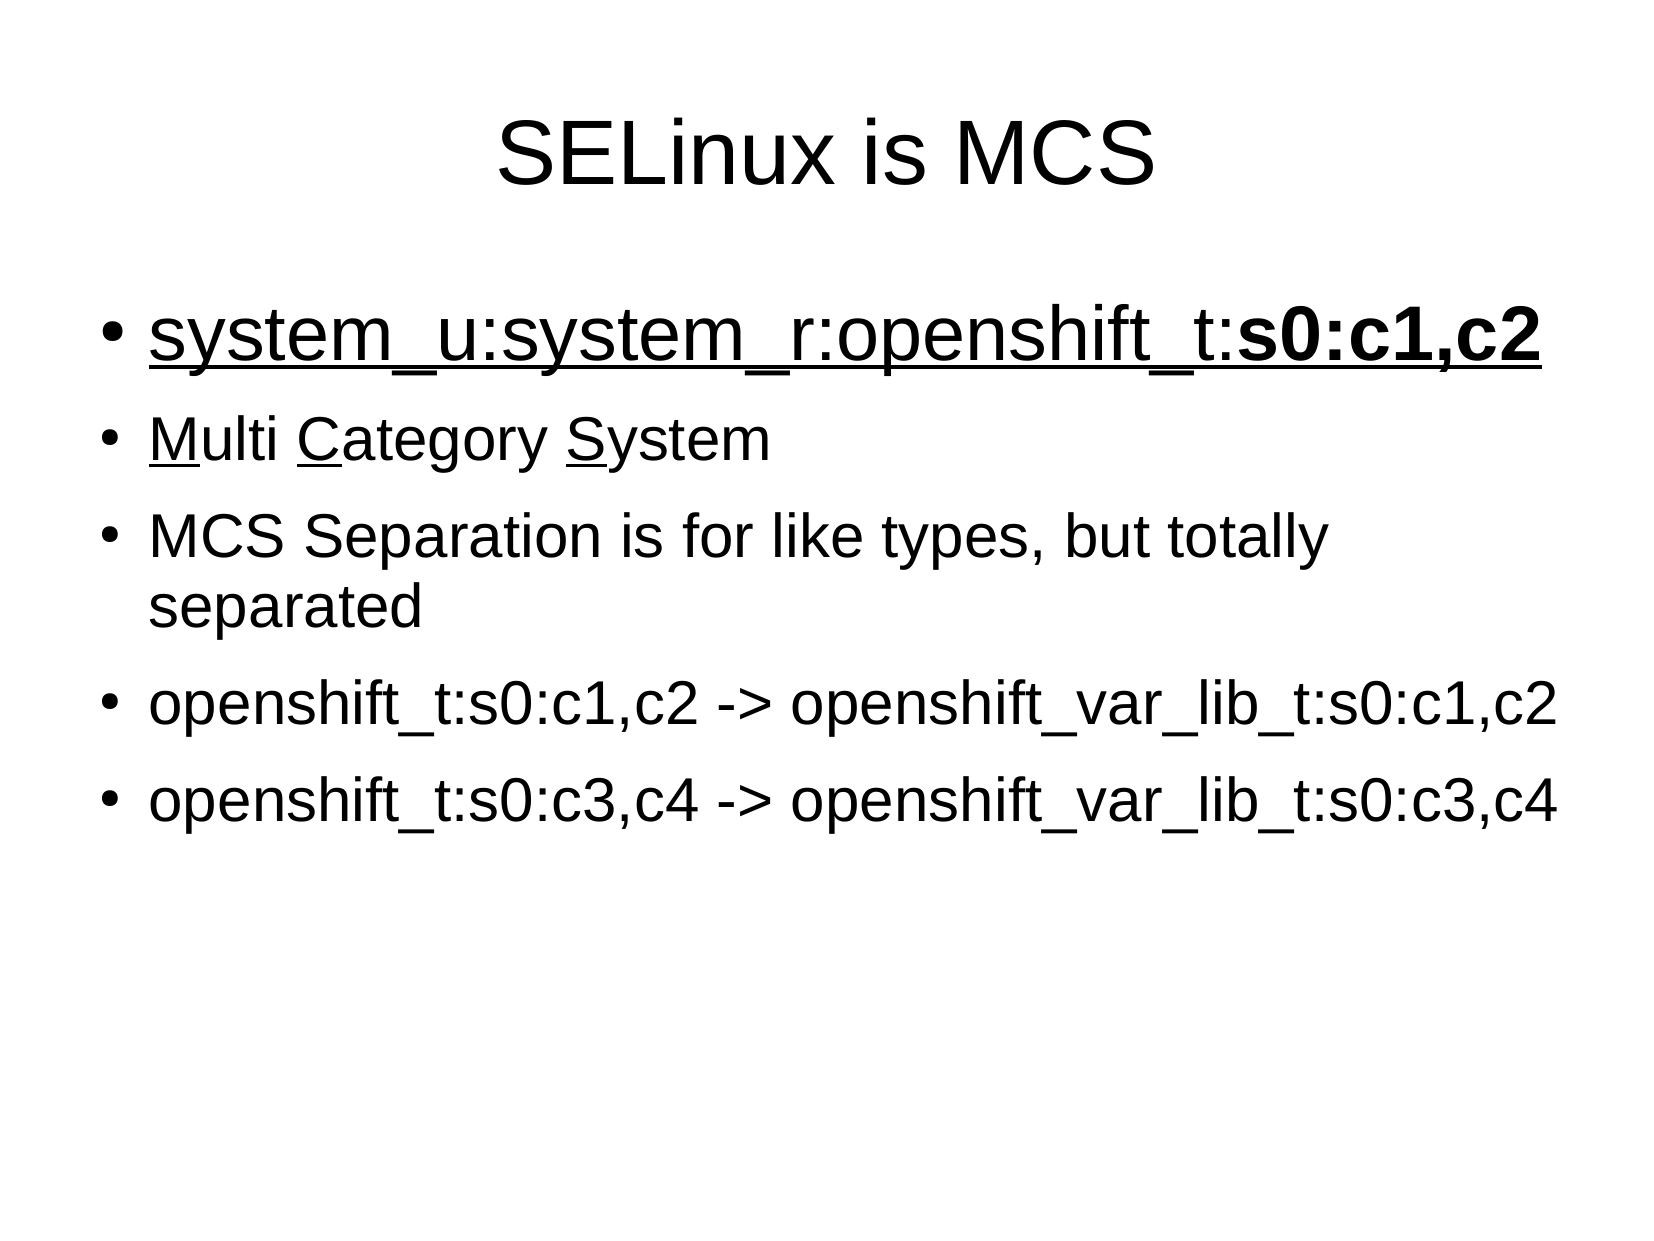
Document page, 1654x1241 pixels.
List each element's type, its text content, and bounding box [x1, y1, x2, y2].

title SELinux is MCS [82, 49, 1571, 257]
list system_u:system_r:openshift_t:s0:c1,c2 Multi Category System MCS Separation is for like types, but totally separated openshift_t:s0:c1,c2 -> openshift_var_lib_t:s0:c1,c2 openshift_t:s0:c3,c4 -> openshift_var_lib_t:s0:c3,c4 [82, 290, 1571, 1010]
